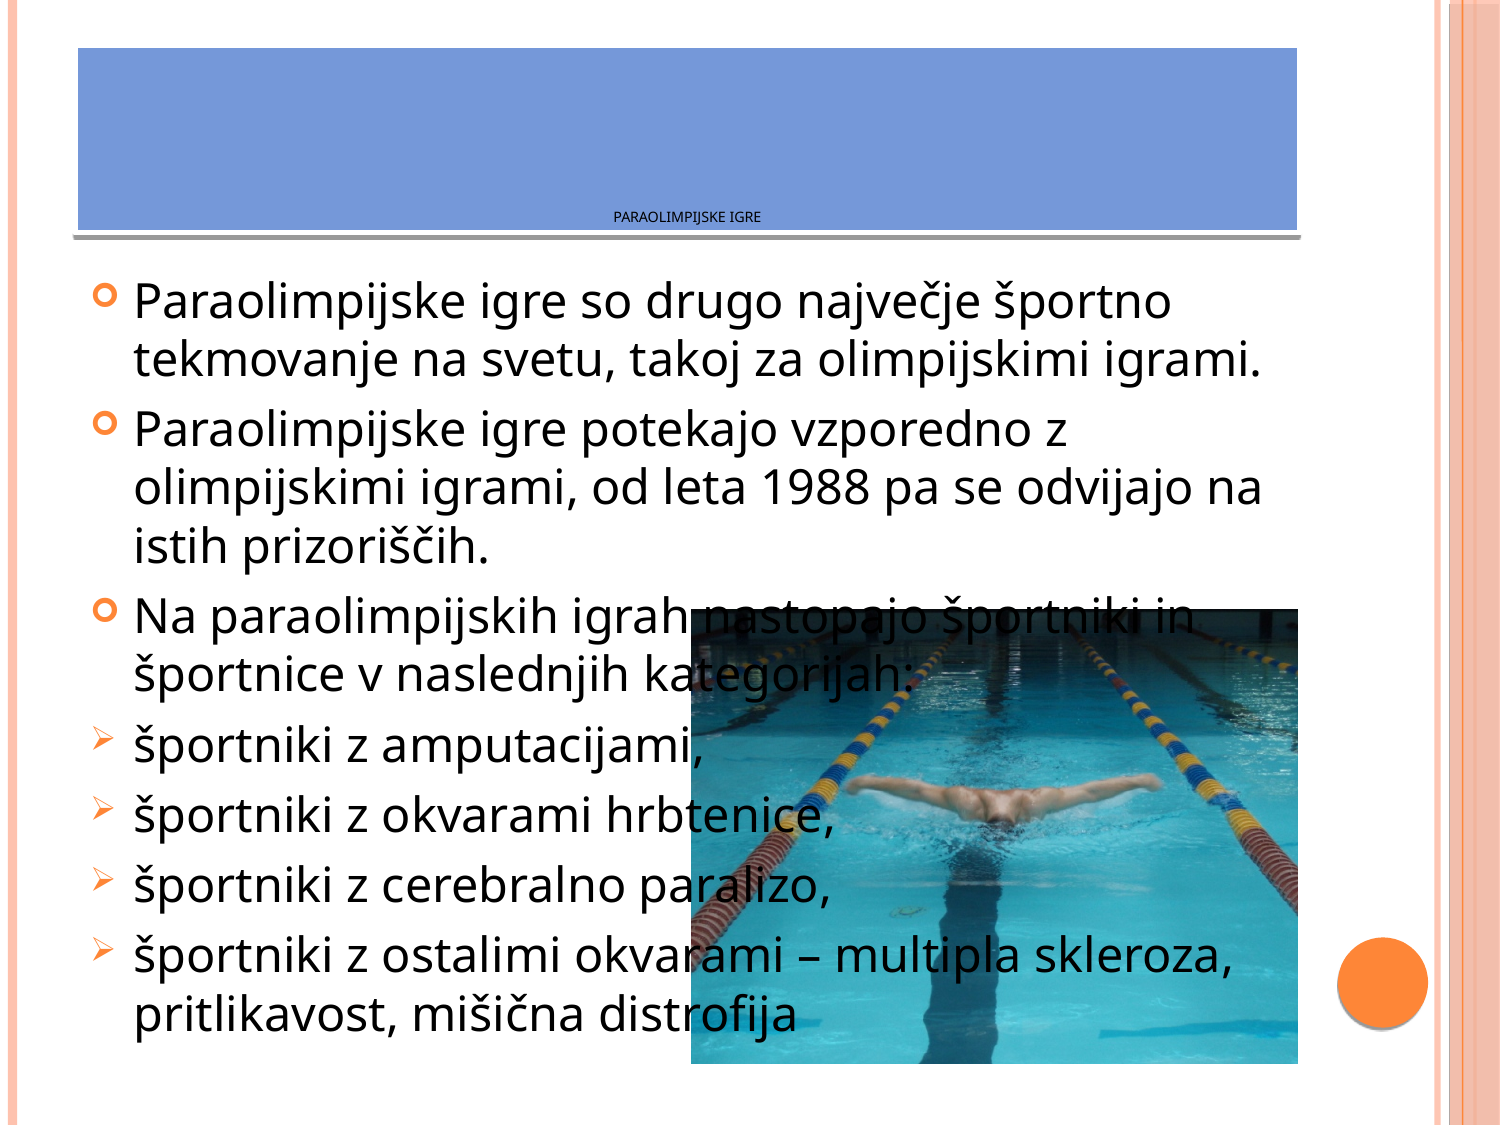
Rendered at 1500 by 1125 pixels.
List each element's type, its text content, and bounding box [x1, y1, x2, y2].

title paraolimpijske igre [75, 45, 1300, 233]
list Paraolimpijske igre so drugo največje športno tekmovanje na svetu, takoj za olimpijskimi igrami. Paraolimpijske igre potekajo vzporedno z olimpijskimi igrami, od leta 1988 pa se odvijajo na istih prizoriščih. Na paraolimpijskih igrah nastopajo športniki in športnice v naslednjih kategorijah: športniki z amputacijami, športniki z okvarami hrbtenice, športniki z cerebralno paralizo, športniki z ostalimi okvarami – multipla skleroza, pritlikavost, mišična distrofija [75, 262, 1300, 1062]
